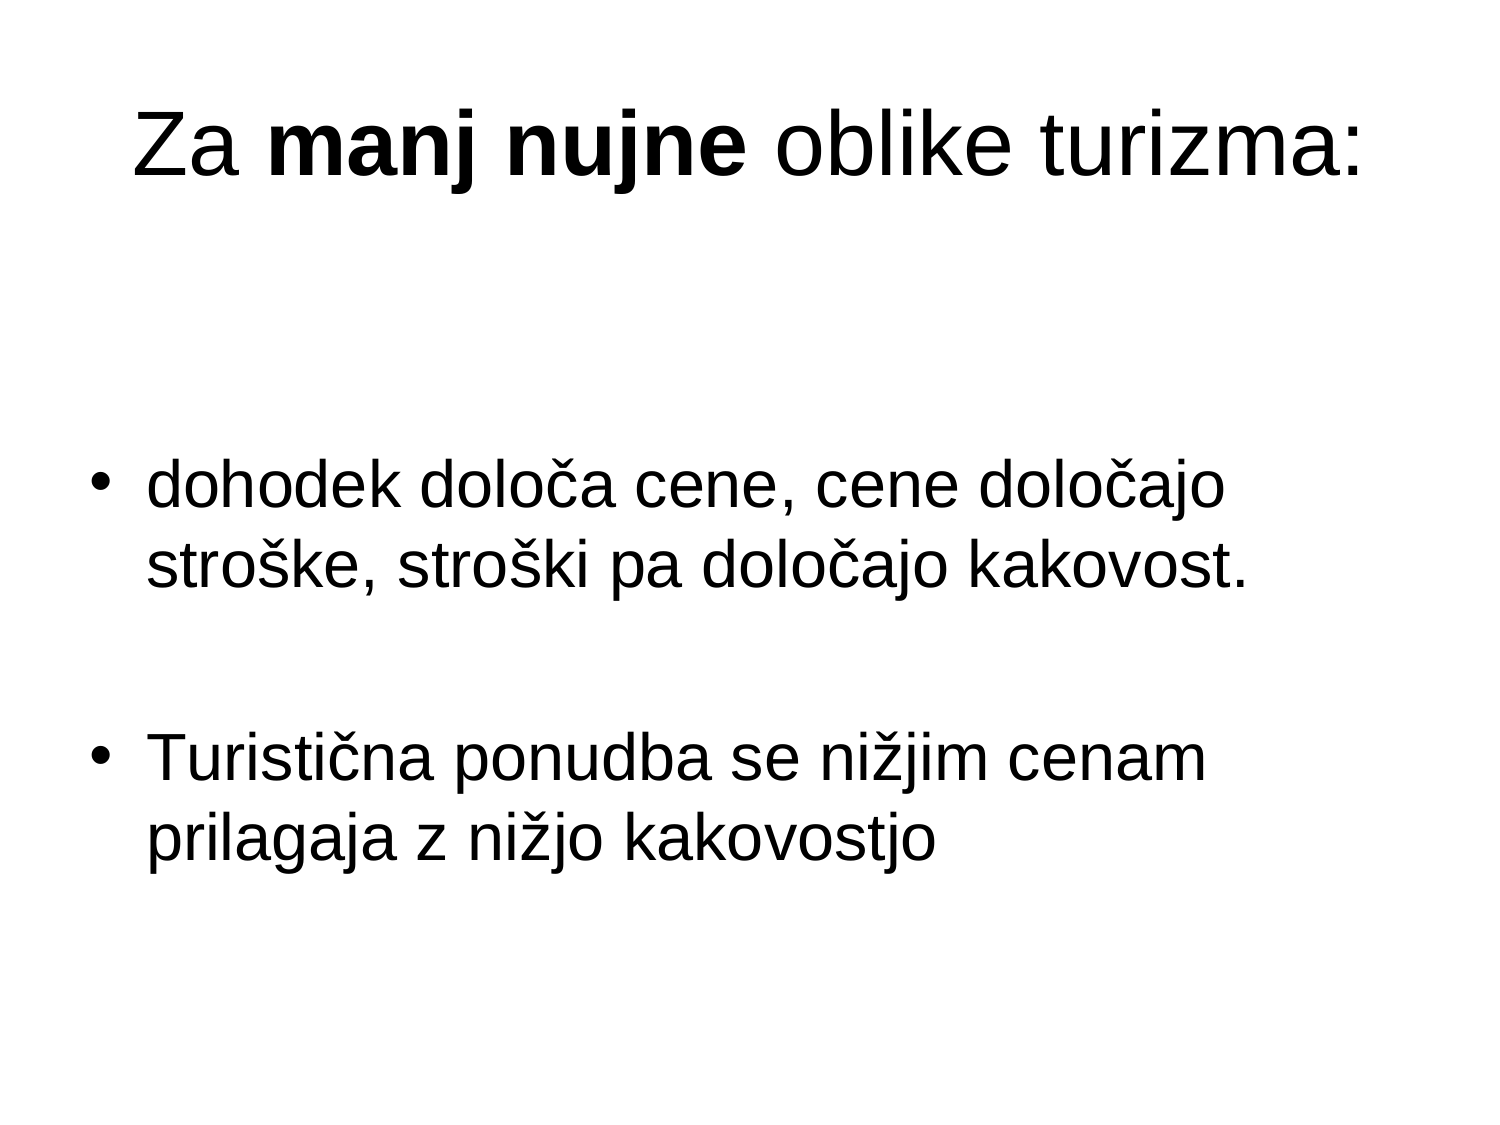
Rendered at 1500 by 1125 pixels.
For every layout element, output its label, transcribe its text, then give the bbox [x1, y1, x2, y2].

title Za manj nujne oblike turizma: [75, 45, 1426, 233]
list dohodek določa cene, cene določajo stroške, stroški pa določajo kakovost. Turistična ponudba se nižjim cenam prilagaja z nižjo kakovostjo [75, 432, 1426, 1006]
